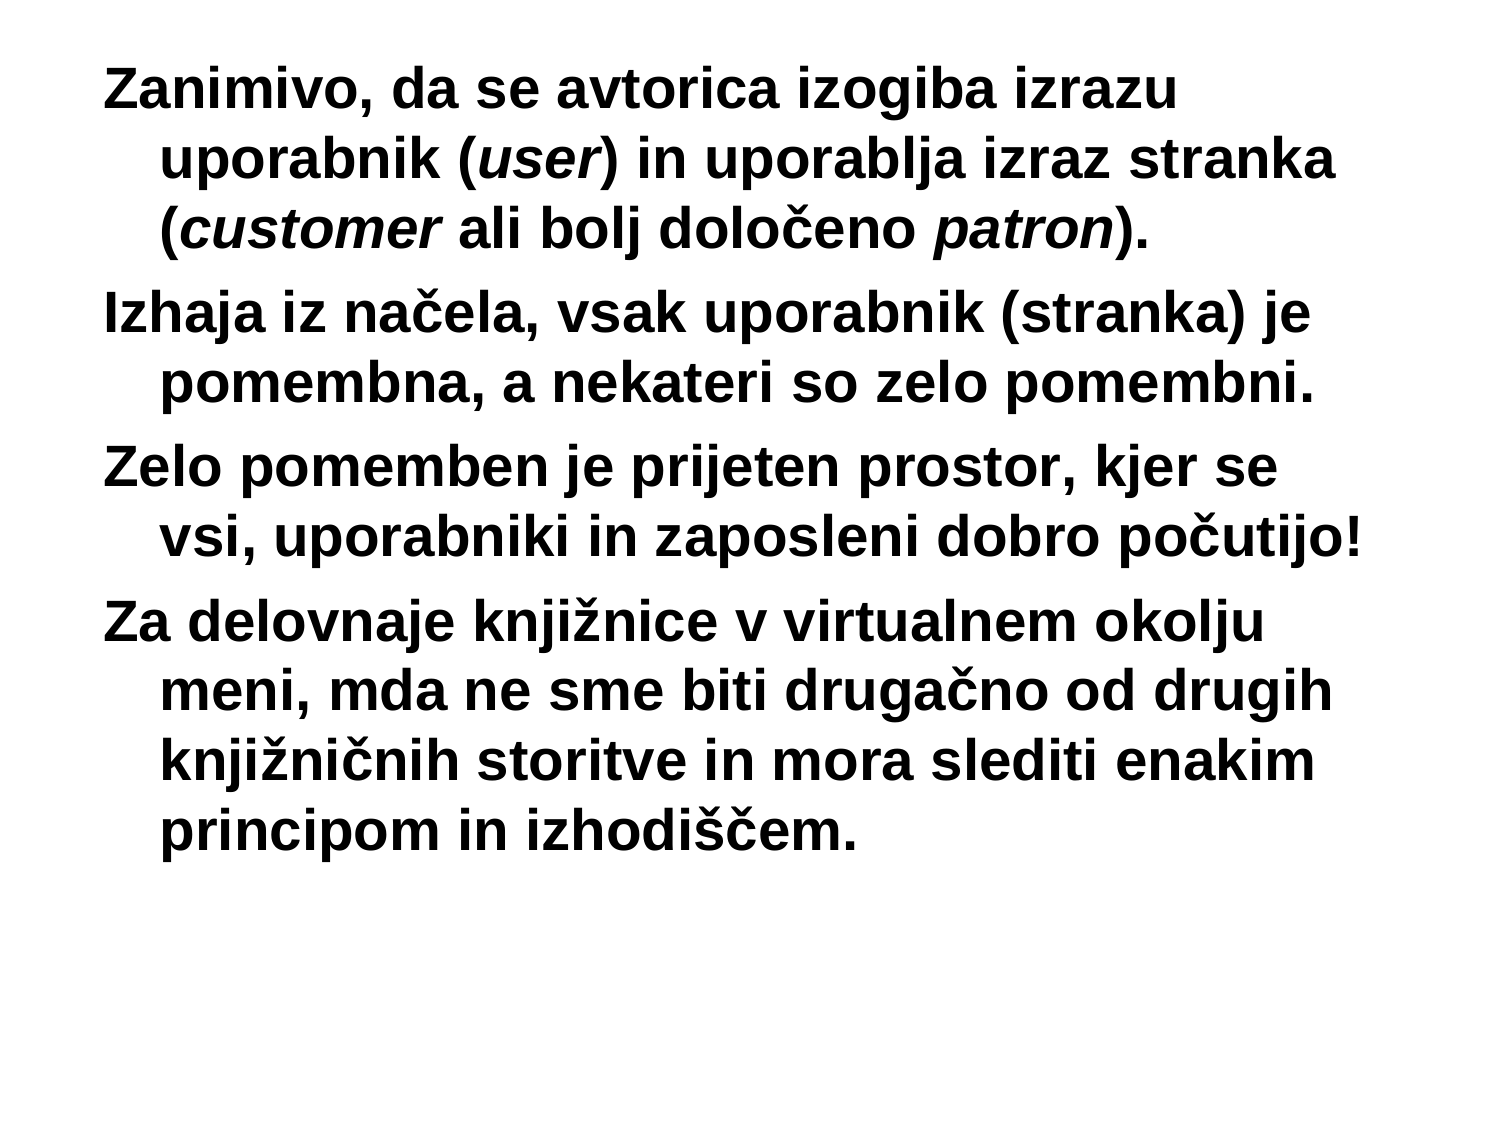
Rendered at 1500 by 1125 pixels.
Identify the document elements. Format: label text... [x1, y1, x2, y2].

list Zanimivo, da se avtorica izogiba izrazu uporabnik (user) in uporablja izraz stranka (customer ali bolj določeno patron). Izhaja iz načela, vsak uporabnik (stranka) je pomembna, a nekateri so zelo pomembni. Zelo pomemben je prijeten prostor, kjer se vsi, uporabniki in zaposleni dobro počutijo! Za delovnaje knjižnice v virtualnem okolju meni, mda ne sme biti drugačno od drugih knjižničnih storitve in mora slediti enakim principom in izhodiščem. [88, 42, 1388, 988]
